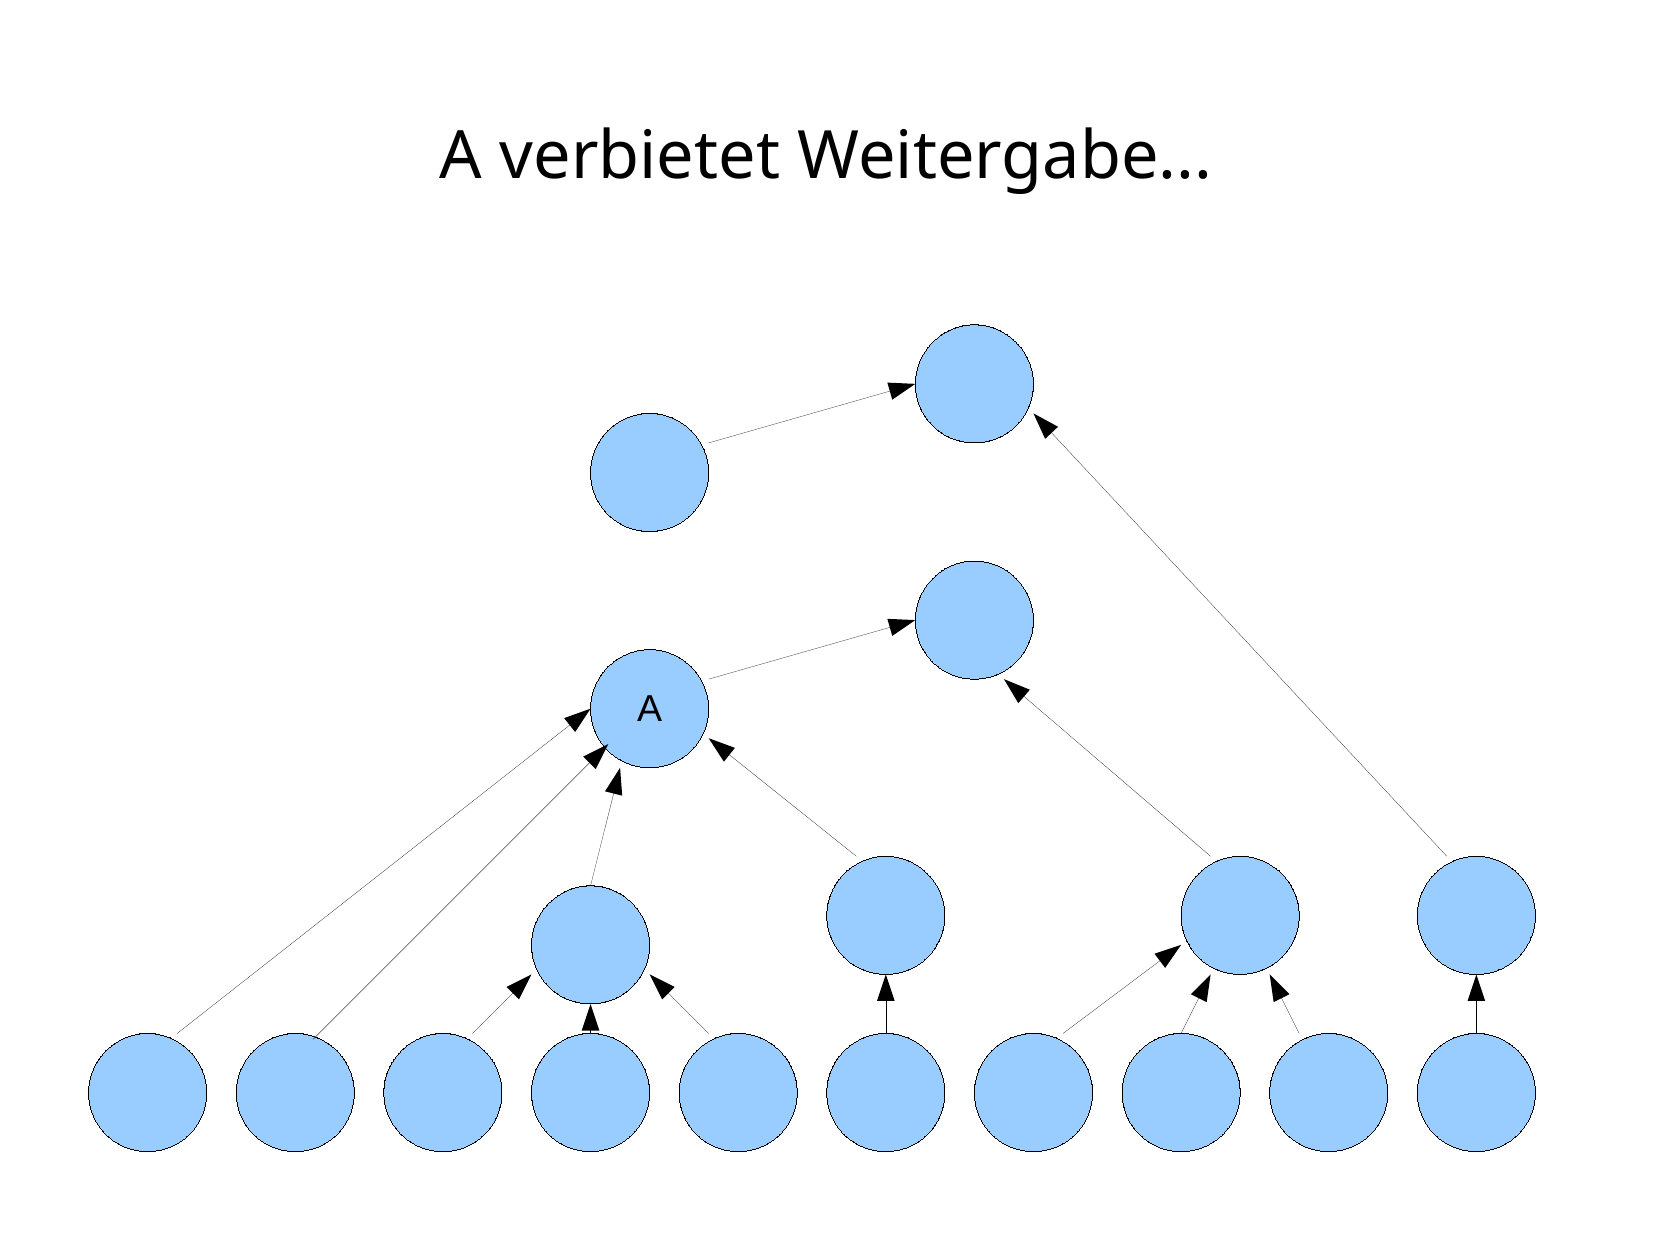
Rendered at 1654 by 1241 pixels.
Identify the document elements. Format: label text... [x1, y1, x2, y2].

text_box [1181, 856, 1300, 975]
text_box [236, 1033, 355, 1152]
text_box [531, 1033, 650, 1152]
text_box [590, 413, 709, 532]
text_box [679, 1033, 798, 1152]
text_box [531, 885, 650, 1004]
title A verbietet Weitergabe... [82, 56, 1571, 250]
text_box [383, 1033, 502, 1152]
text_box A [590, 649, 709, 768]
text_box [1269, 1033, 1388, 1152]
text_box [915, 324, 1034, 443]
text_box [1417, 1033, 1536, 1152]
text_box [915, 561, 1034, 680]
text_box [974, 1033, 1093, 1152]
text_box [88, 1033, 207, 1152]
text_box [826, 856, 945, 975]
text_box [1417, 856, 1536, 975]
text_box [826, 1033, 945, 1152]
text_box [1122, 1033, 1241, 1152]
